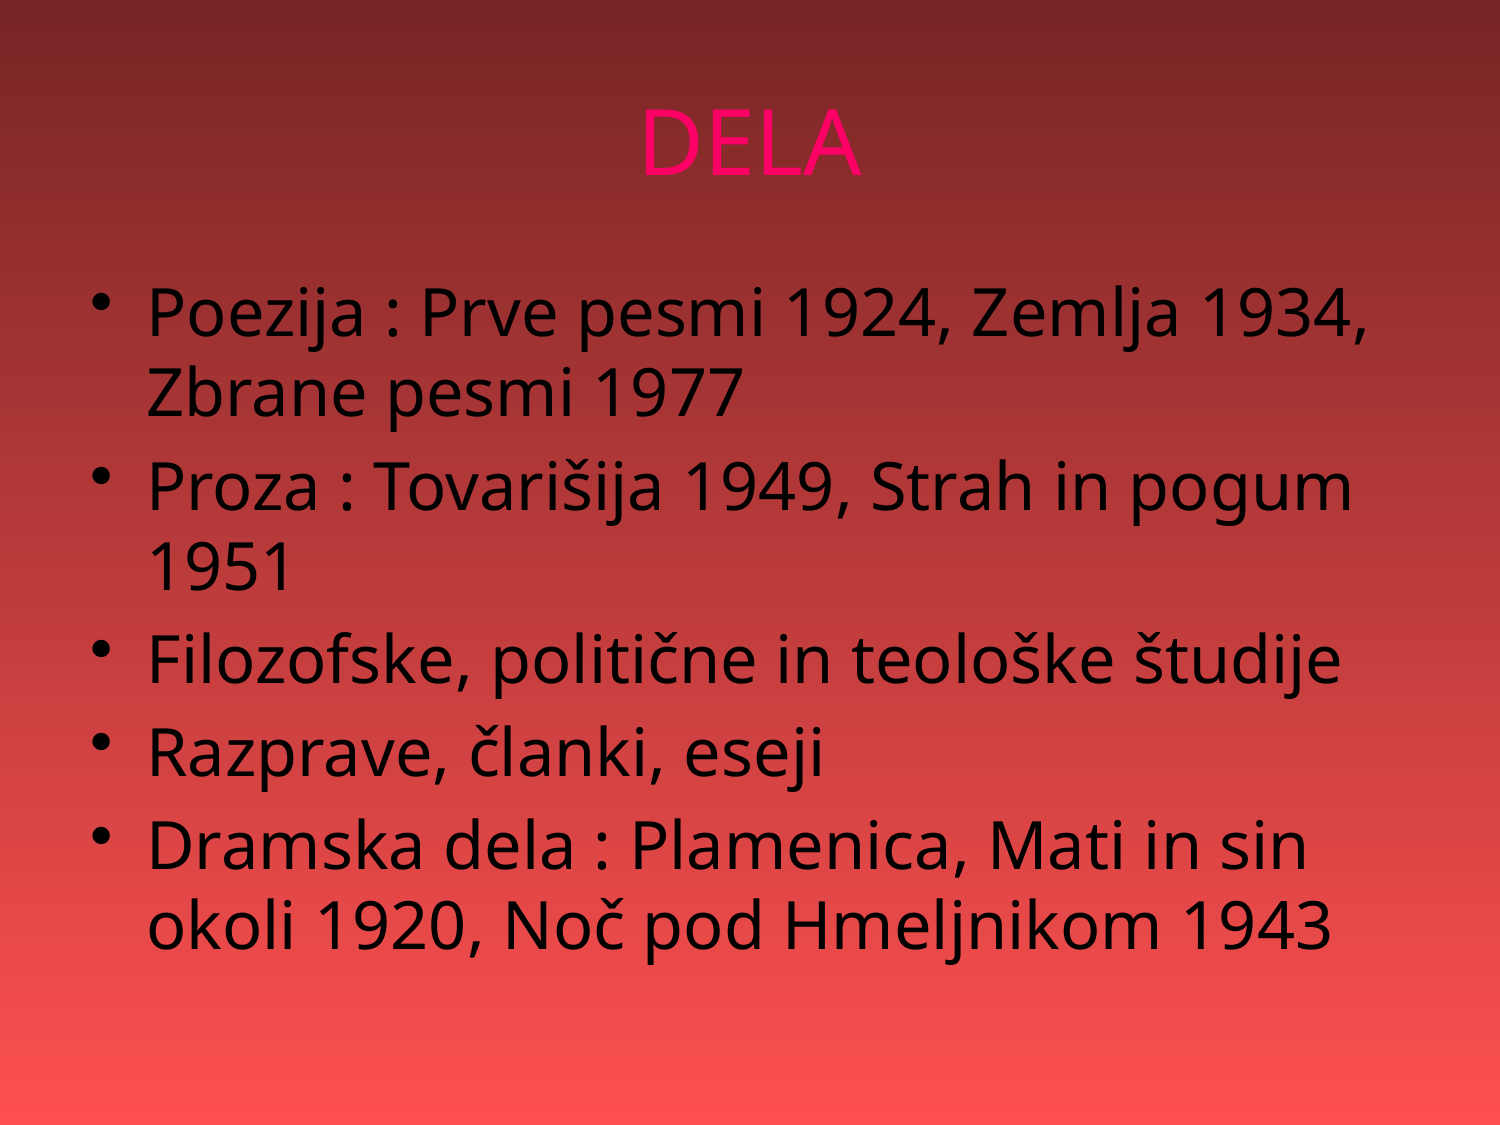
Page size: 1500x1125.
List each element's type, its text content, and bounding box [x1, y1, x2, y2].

title DELA [75, 45, 1425, 233]
list Poezija : Prve pesmi 1924, Zemlja 1934, Zbrane pesmi 1977 Proza : Tovarišija 1949, Strah in pogum 1951 Filozofske, politične in teološke študije Razprave, članki, eseji Dramska dela : Plamenica, Mati in sin okoli 1920, Noč pod Hmeljnikom 1943 [75, 262, 1425, 1005]
